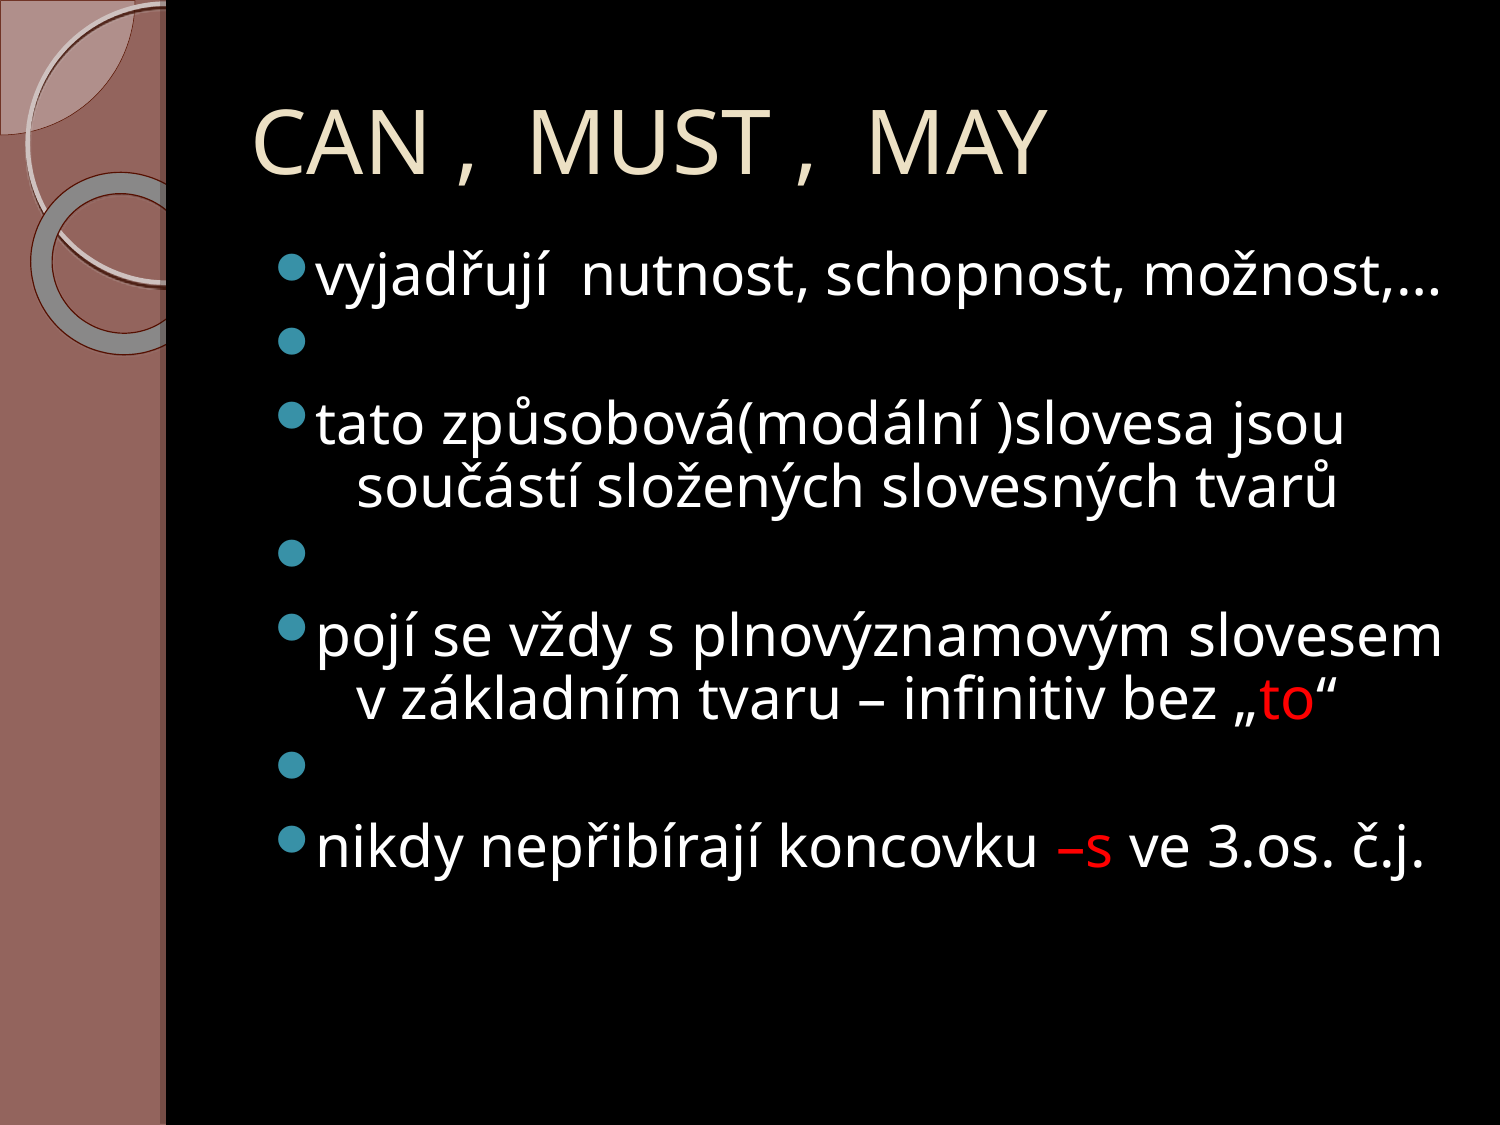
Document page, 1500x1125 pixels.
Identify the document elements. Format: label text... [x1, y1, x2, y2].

title CAN , MUST , MAY [235, 45, 1466, 233]
list vyjadřují nutnost, schopnost, možnost,… tato způsobová(modální )slovesa jsou součástí složených slovesných tvarů pojí se vždy s plnovýznamovým slovesem v základním tvaru – infinitiv bez „to“ nikdy nepřibírají koncovku –s ve 3.os. č.j. [235, 237, 1466, 1026]
